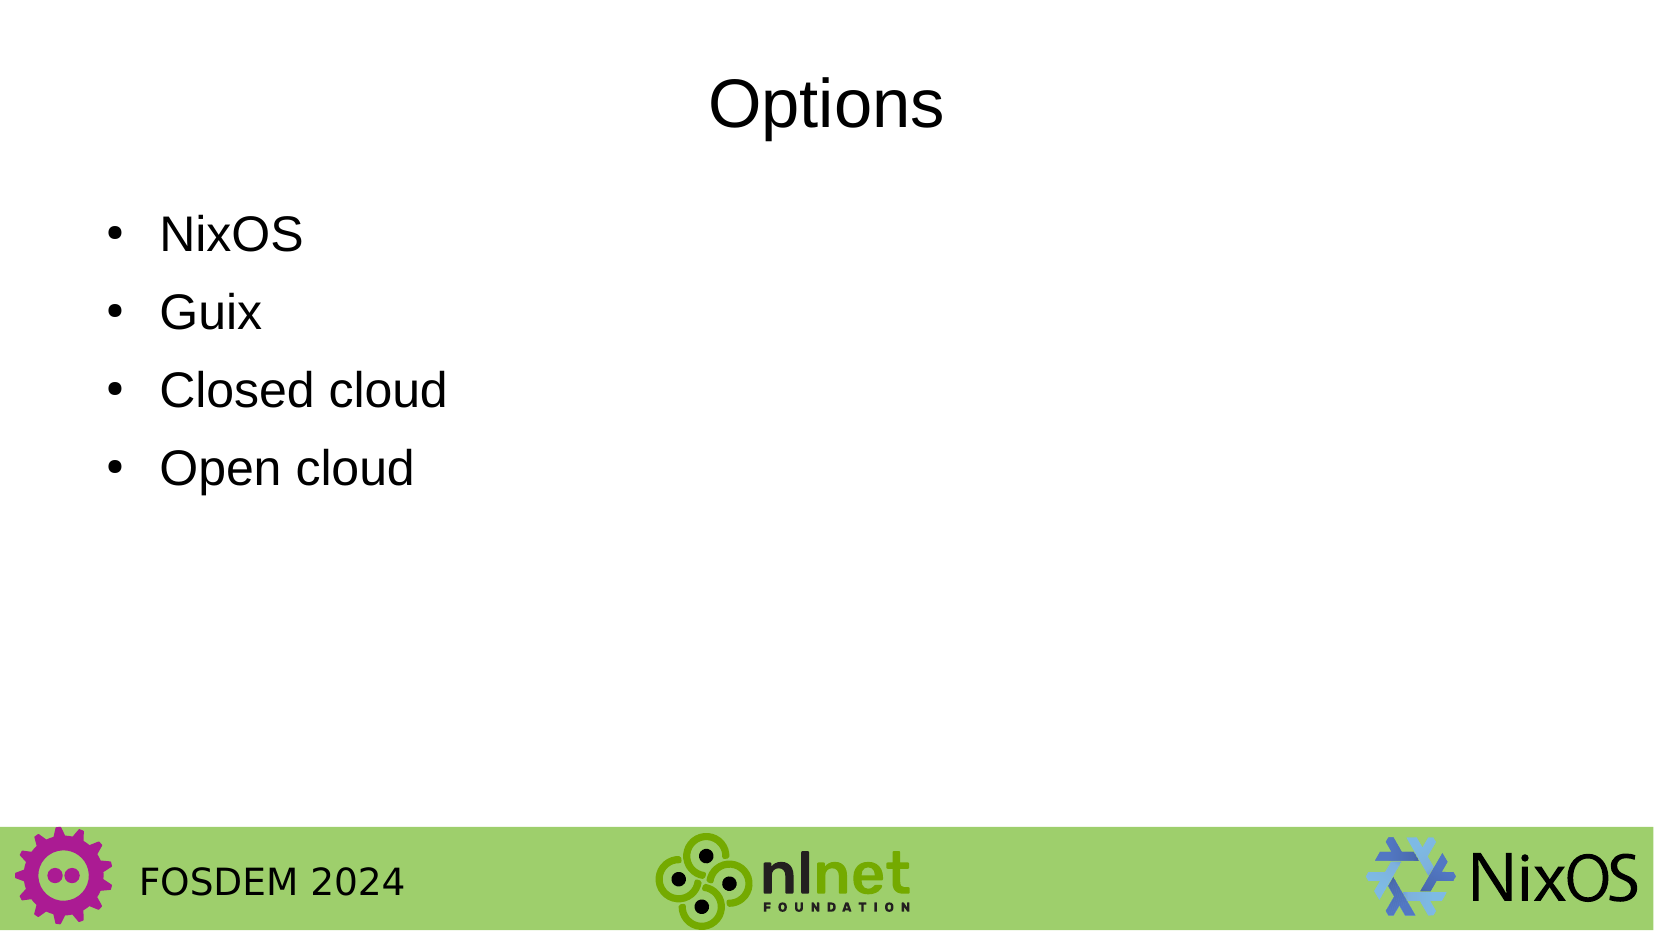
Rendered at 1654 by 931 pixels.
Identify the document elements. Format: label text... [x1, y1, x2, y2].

list NixOS Guix Closed cloud Open cloud [88, 206, 1565, 768]
title Options [88, 29, 1565, 178]
